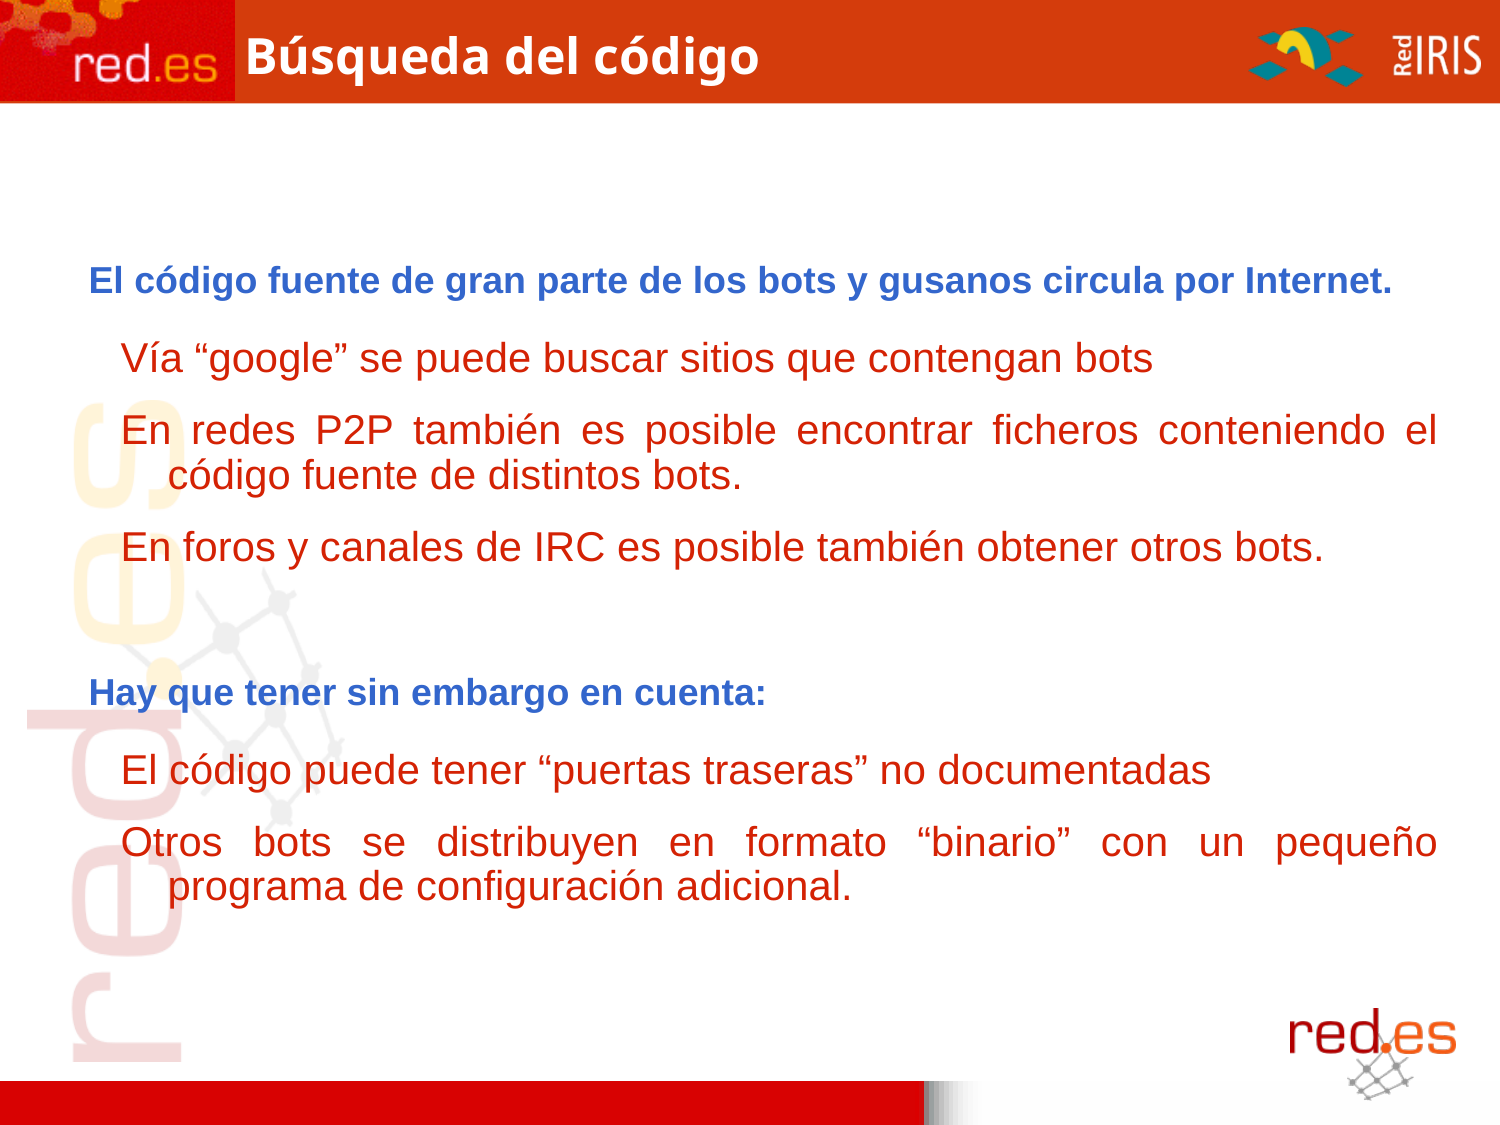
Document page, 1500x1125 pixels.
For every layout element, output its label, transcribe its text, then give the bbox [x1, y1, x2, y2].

list El código fuente de gran parte de los bots y gusanos circula por Internet. Vía “google” se puede buscar sitios que contengan bots En redes P2P también es posible encontrar ficheros conteniendo el código fuente de distintos bots. En foros y canales de IRC es posible también obtener otros bots. Hay que tener sin embargo en cuenta: El código puede tener “puertas traseras” no documentadas Otros bots se distribuyen en formato “binario” con un pequeño programa de configuración adicional. [88, 261, 1439, 1004]
picture [0, 1008, 1500, 1125]
title Búsqueda del código [244, 0, 1412, 121]
picture [27, 400, 345, 1062]
picture [1412, 27, 1481, 87]
picture [0, 0, 235, 101]
